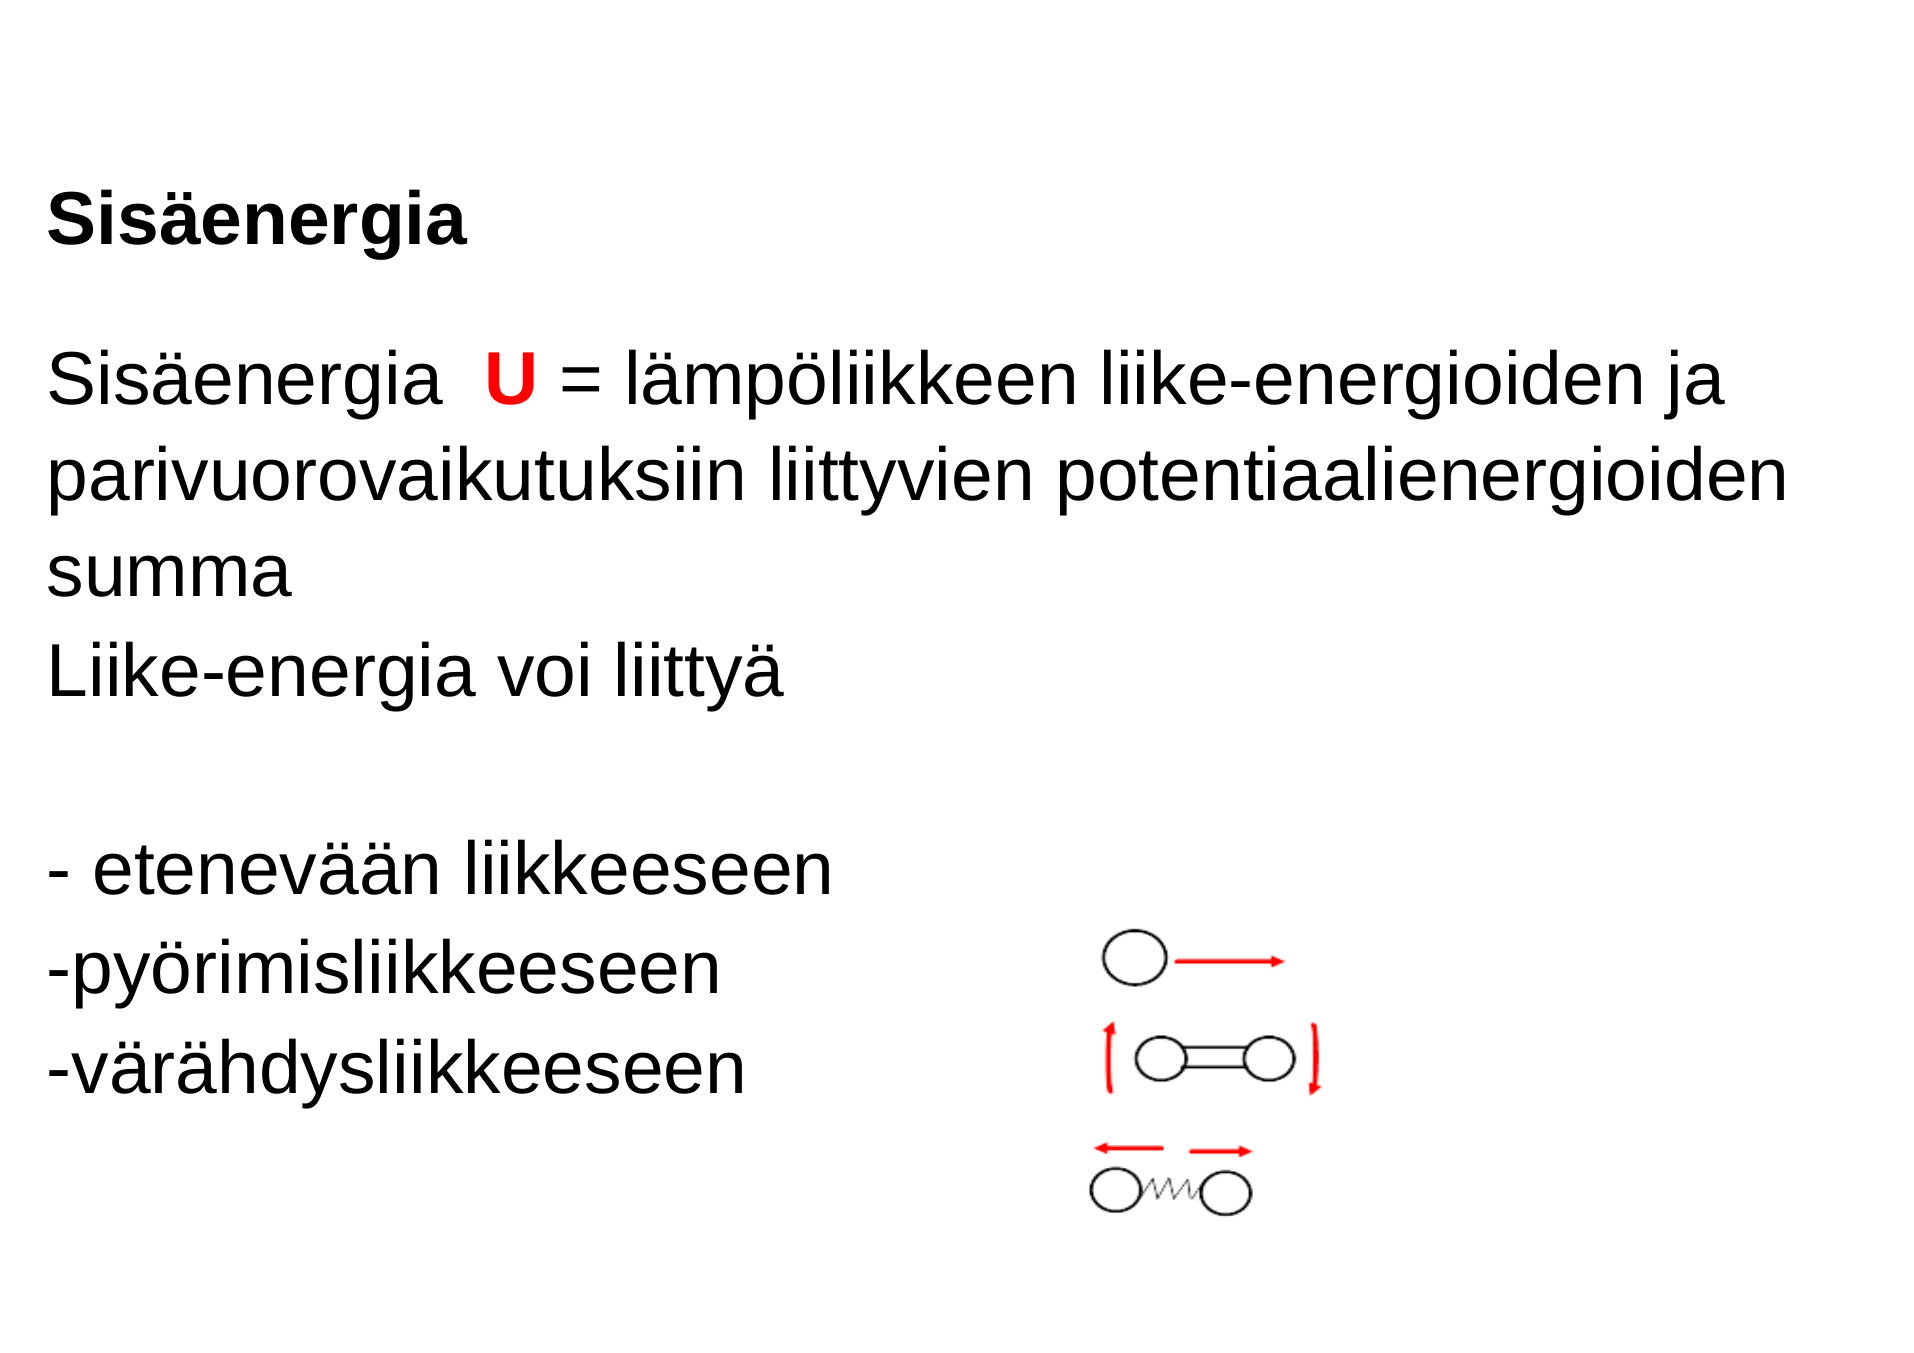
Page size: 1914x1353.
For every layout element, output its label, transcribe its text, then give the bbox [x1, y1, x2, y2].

text_box Sisäenergia Sisäenergia U = lämpöliikkeen liike-energioiden ja parivuorovaikutuksiin liittyvien potentiaalienergioiden summa Liike-energia voi liittyä - etenevään liikkeeseen -pyörimisliikkeeseen -värähdysliikkeeseen [31, 169, 1914, 1199]
picture [1030, 882, 1367, 1250]
